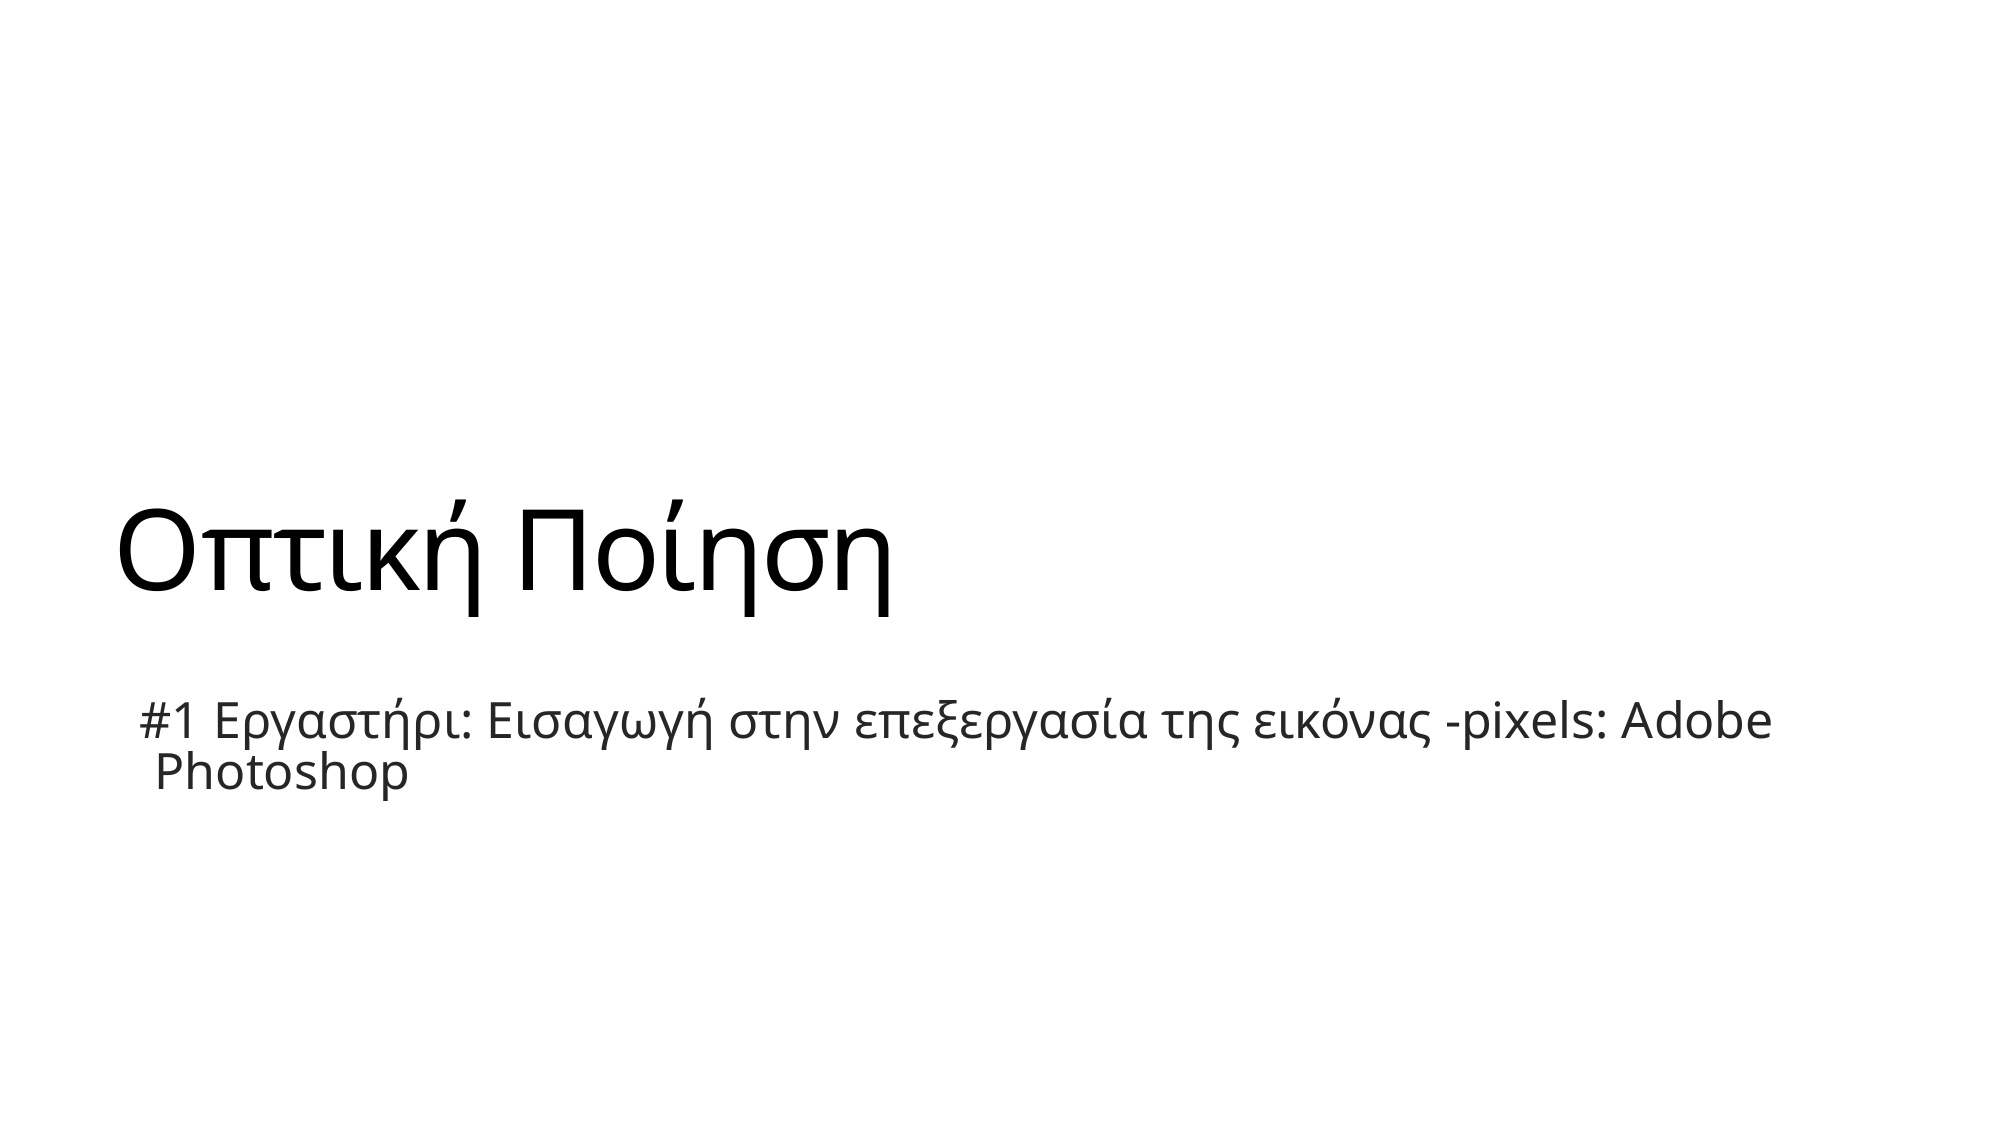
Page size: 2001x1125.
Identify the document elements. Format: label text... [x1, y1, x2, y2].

text_box #1 Εργαστήρι: Εισαγωγή στην επεξεργασία της εικόνας -pixels: Adobe Photoshop [109, 690, 1826, 961]
text_box Oπτική Ποίηση [98, 126, 1868, 677]
